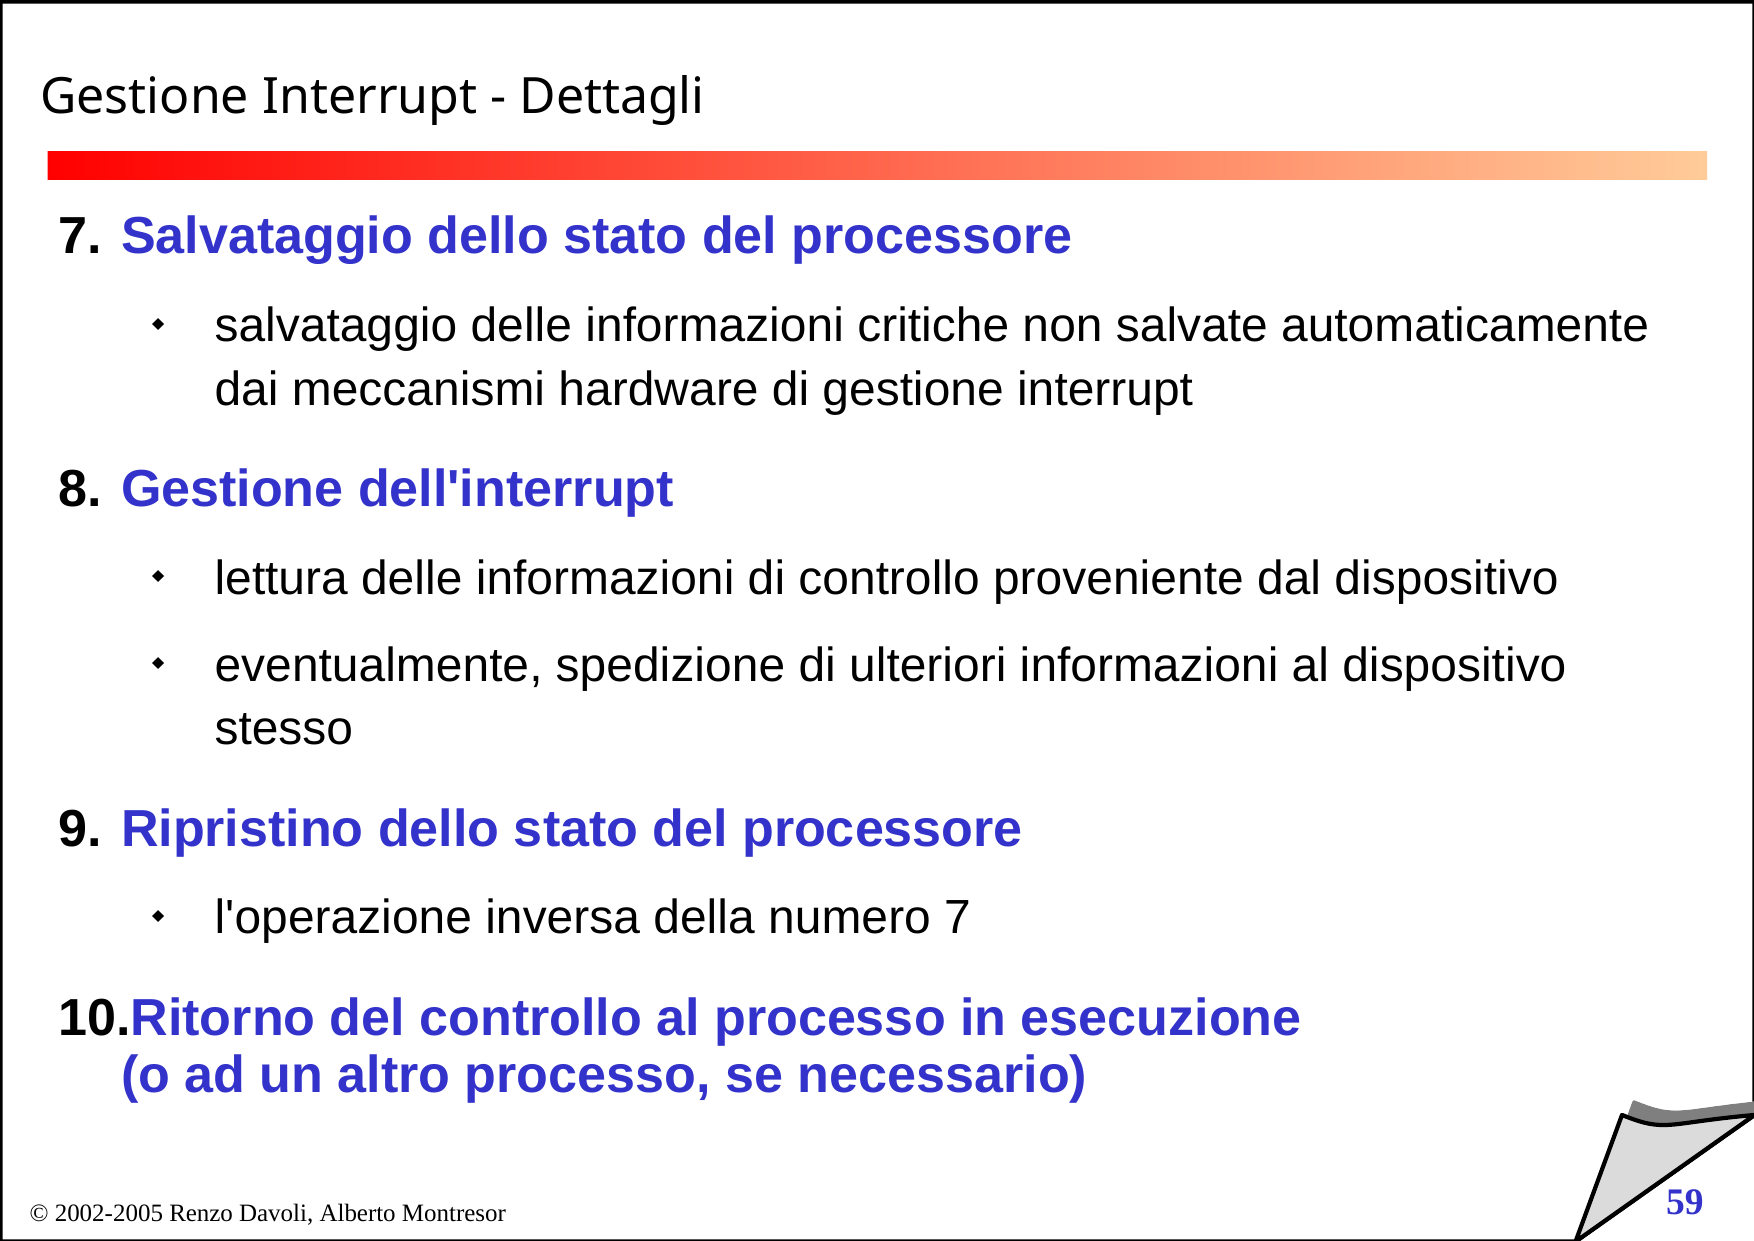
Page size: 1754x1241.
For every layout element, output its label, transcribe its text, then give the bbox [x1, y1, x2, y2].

title Gestione Interrupt - Dettagli [40, 49, 1714, 144]
list Salvataggio dello stato del processore salvataggio delle informazioni critiche non salvate automaticamente dai meccanismi hardware di gestione interrupt Gestione dell'interrupt lettura delle informazioni di controllo proveniente dal dispositivo eventualmente, spedizione di ulteriori informazioni al dispositivo stesso Ripristino dello stato del processore l'operazione inversa della numero 7 Ritorno del controllo al processo in esecuzione (o ad un altro processo, se necessario) [58, 206, 1696, 1138]
